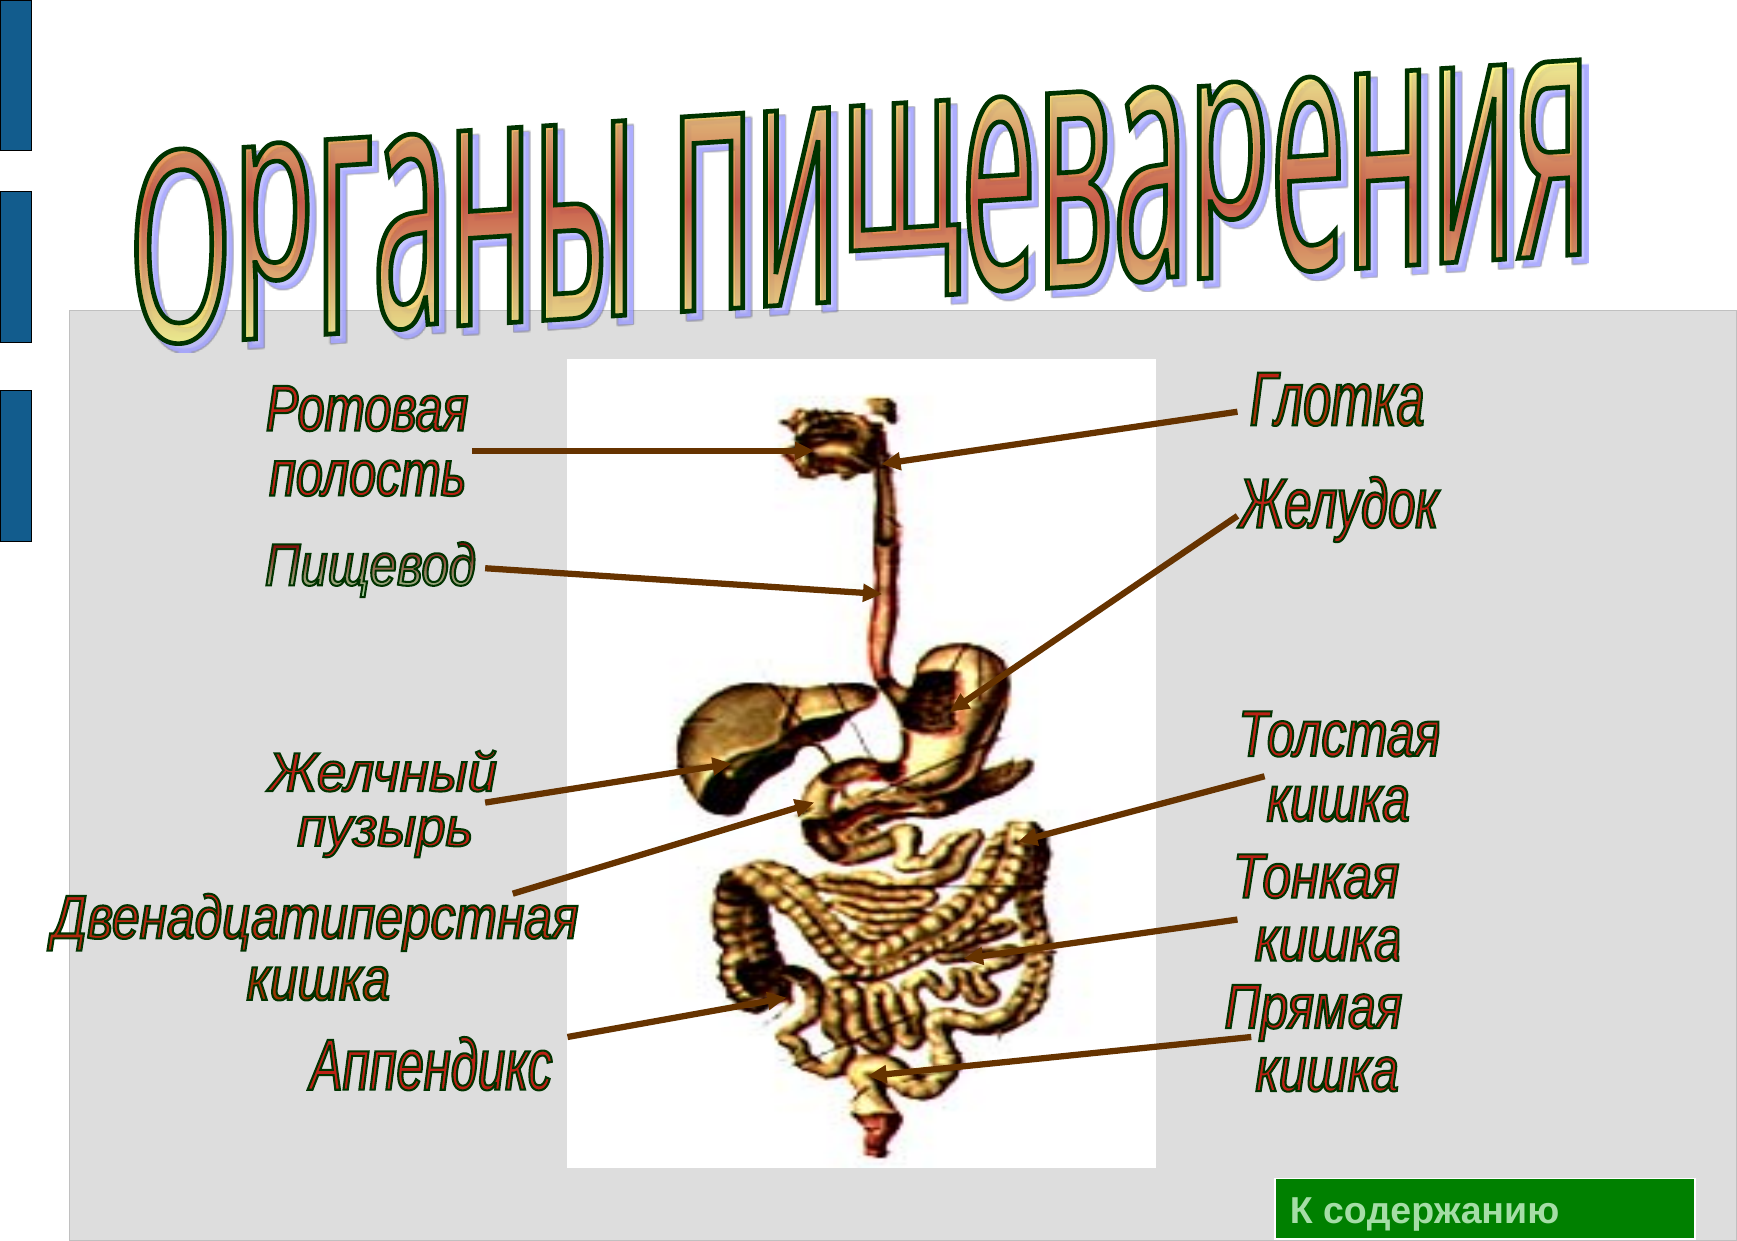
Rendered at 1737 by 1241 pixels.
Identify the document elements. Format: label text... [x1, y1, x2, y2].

text_box Органы пищеварения [1199, 81, 1263, 279]
text_box Двенадцатиперстная кишка [299, 967, 339, 1001]
text_box Ротовая полость [350, 460, 375, 497]
text_box Прямая кишка [1281, 1057, 1306, 1092]
text_box Двенадцатиперстная кишка [140, 905, 167, 939]
text_box Прямая кишка [1256, 1057, 1281, 1092]
text_box Желудок [1416, 490, 1441, 528]
text_box Ротовая полость [325, 395, 363, 431]
text_box Толстая кишка [1291, 721, 1321, 757]
text_box Ротовая полость [267, 385, 298, 431]
text_box Тонкая кишка [1255, 927, 1281, 961]
text_box Желчный пузырь [456, 762, 467, 792]
text_box Аппендикс [506, 1051, 530, 1090]
text_box Ротовая полость [270, 461, 296, 496]
text_box К содержанию [1275, 1178, 1696, 1240]
text_box Желчный пузырь [341, 762, 374, 792]
text_box Двенадцатиперстная кишка [363, 966, 389, 1001]
text_box Двенадцатиперстная кишка [401, 905, 429, 952]
text_box Аппендикс [424, 1051, 450, 1090]
text_box Пищевод [423, 553, 448, 586]
text_box Органы пищеварения [458, 127, 521, 326]
text_box Органы пищеварения [613, 120, 625, 317]
text_box Прямая кишка [1226, 984, 1261, 1029]
text_box Органы пищеварения [325, 136, 370, 335]
text_box Аппендикс [398, 1050, 423, 1091]
text_box Двенадцатиперстная кишка [272, 967, 297, 1001]
text_box Двенадцатиперстная кишка [196, 893, 221, 939]
text_box Толстая кишка [1347, 721, 1386, 756]
text_box Органы пищеварения [243, 142, 308, 340]
text_box Органы пищеварения [1356, 70, 1419, 269]
text_box Органы пищеварения [543, 125, 602, 321]
text_box Органы пищеварения [851, 99, 959, 295]
text_box Толстая кишка [1323, 721, 1346, 757]
text_box Желчный пузырь [400, 762, 428, 792]
text_box Желчный пузырь [405, 816, 416, 846]
text_box Тонкая кишка [1344, 863, 1399, 899]
text_box Двенадцатиперстная кишка [339, 967, 365, 1000]
text_box Желчный пузырь [429, 762, 454, 792]
text_box Двенадцатиперстная кишка [322, 905, 347, 939]
text_box Двенадцатиперстная кишка [348, 905, 375, 939]
text_box Глотка [1397, 384, 1423, 426]
text_box Толстая кишка [1292, 786, 1317, 822]
text_box Желудок [1362, 476, 1387, 529]
text_box Тонкая кишка [1264, 863, 1290, 899]
text_box Прямая кишка [1372, 1057, 1398, 1092]
text_box Глотка [1373, 384, 1399, 426]
text_box Желчный пузырь [414, 816, 444, 858]
text_box Органы пищеварения [1119, 87, 1178, 283]
text_box Пищевод [450, 542, 475, 586]
text_box Желудок [1237, 479, 1287, 528]
text_box Пищевод [266, 544, 301, 586]
text_box Толстая кишка [1268, 721, 1294, 757]
text_box Толстая кишка [1319, 786, 1358, 822]
text_box Прямая кишка [1349, 994, 1402, 1029]
picture [567, 359, 1156, 1168]
text_box Органы пищеварения [682, 113, 743, 312]
text_box Желчный пузырь [352, 816, 376, 847]
text_box Ротовая полость [377, 460, 400, 497]
text_box Органы пищеварения [1518, 59, 1580, 259]
picture [567, 910, 572, 920]
text_box Желчный пузырь [298, 816, 326, 846]
text_box Ротовая полость [297, 460, 322, 497]
text_box Двенадцатиперстная кишка [432, 905, 455, 939]
text_box Ротовая полость [319, 461, 349, 497]
text_box Ротовая полость [416, 395, 468, 432]
text_box Аппендикс [529, 1050, 552, 1091]
text_box Органы пищеварения [378, 134, 437, 330]
text_box Желчный пузырь [469, 762, 497, 792]
text_box Желчный пузырь [378, 816, 402, 847]
text_box Желчный пузырь [323, 816, 356, 858]
text_box Ротовая полость [365, 395, 390, 432]
text_box Пищевод [302, 553, 327, 586]
text_box Толстая кишка [1388, 721, 1439, 757]
text_box Желчный пузырь [446, 816, 471, 847]
text_box Двенадцатиперстная кишка [87, 905, 112, 939]
text_box Органы пищеварения [136, 148, 225, 344]
text_box Двенадцатиперстная кишка [497, 905, 524, 939]
text_box Глотка [1304, 384, 1330, 426]
text_box Тонкая кишка [1291, 864, 1319, 898]
text_box Двенадцатиперстная кишка [456, 905, 495, 939]
text_box Толстая кишка [1267, 786, 1292, 821]
text_box Желудок [1389, 489, 1414, 529]
text_box Толстая кишка [1359, 786, 1384, 821]
text_box Желчный пузырь [318, 761, 345, 792]
text_box Ротовая полость [401, 460, 439, 496]
text_box Органы пищеварения [1047, 91, 1108, 289]
text_box Аппендикс [370, 1051, 396, 1090]
text_box Толстая кишка [1383, 786, 1409, 822]
text_box Аппендикс [343, 1051, 369, 1090]
text_box Тонкая кишка [1281, 927, 1307, 962]
text_box Толстая кишка [1242, 711, 1272, 757]
text_box Прямая кишка [1348, 1057, 1373, 1092]
text_box Пищевод [329, 553, 368, 598]
text_box Органы пищеварения [1441, 64, 1505, 264]
text_box Прямая кишка [1314, 994, 1348, 1029]
text_box Пищевод [397, 553, 422, 586]
text_box Желудок [1307, 490, 1337, 529]
text_box Тонкая кишка [1237, 854, 1268, 898]
text_box Глотка [1331, 384, 1371, 426]
text_box Аппендикс [480, 1051, 505, 1091]
text_box Прямая кишка [1286, 994, 1314, 1029]
text_box Аппендикс [452, 1037, 477, 1091]
text_box Тонкая кишка [1309, 927, 1350, 962]
text_box Органы пищеварения [968, 96, 1030, 292]
text_box Тонкая кишка [1320, 864, 1346, 898]
text_box Органы пищеварения [765, 107, 829, 307]
text_box Двенадцатиперстная кишка [168, 905, 193, 939]
text_box Ротовая полость [392, 395, 416, 432]
text_box Органы пищеварения [1277, 77, 1339, 272]
text_box Глотка [1272, 384, 1303, 426]
text_box Двенадцатиперстная кишка [376, 905, 402, 939]
text_box Ротовая полость [441, 461, 464, 497]
text_box Аппендикс [307, 1039, 340, 1090]
text_box Тонкая кишка [1350, 927, 1376, 961]
text_box Ротовая полость [299, 395, 324, 432]
text_box Двенадцатиперстная кишка [525, 905, 578, 939]
text_box Прямая кишка [1308, 1057, 1347, 1092]
text_box Желчный пузырь [376, 762, 399, 792]
text_box Тонкая кишка [1375, 926, 1399, 962]
text_box Желчный пузырь [266, 753, 320, 792]
text_box Желудок [1285, 489, 1310, 529]
text_box Пищевод [371, 553, 396, 586]
text_box Двенадцатиперстная кишка [279, 905, 318, 939]
text_box Двенадцатиперстная кишка [224, 905, 249, 951]
text_box Глотка [1251, 372, 1281, 426]
text_box Двенадцатиперстная кишка [247, 967, 272, 1000]
text_box Прямая кишка [1259, 994, 1287, 1042]
text_box Желудок [1333, 490, 1364, 543]
text_box Двенадцатиперстная кишка [252, 905, 278, 939]
text_box Двенадцатиперстная кишка [113, 905, 138, 939]
text_box Двенадцатиперстная кишка [47, 895, 86, 951]
